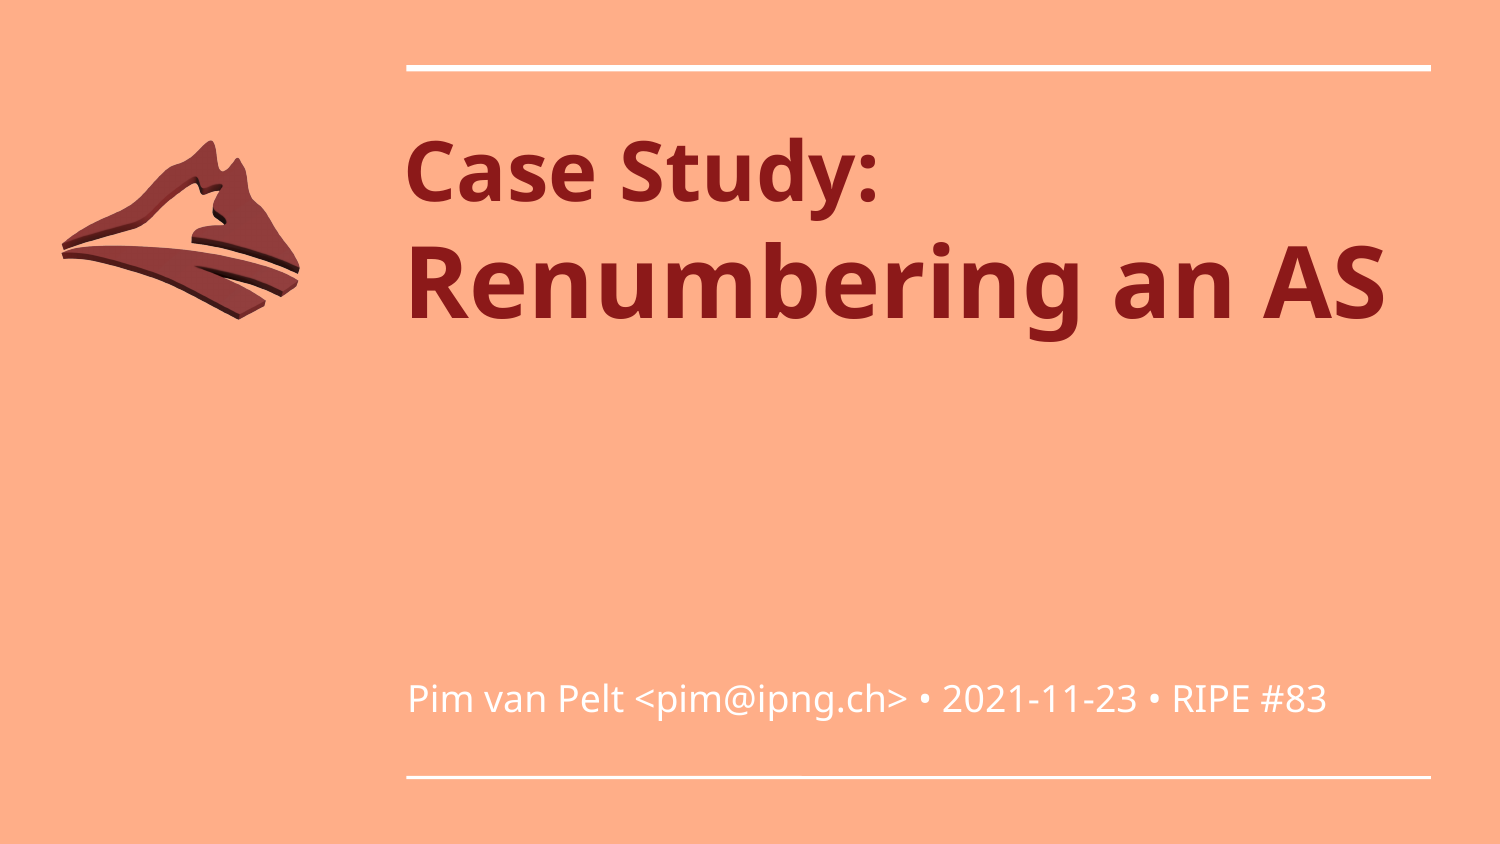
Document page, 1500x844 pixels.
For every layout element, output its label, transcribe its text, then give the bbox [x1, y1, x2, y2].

picture [61, 140, 300, 320]
title Case Study: Renumbering an AS [389, 103, 1428, 357]
subtitle Pim van Pelt <pim@ipng.ch> • 2021-11-23 • RIPE #83 [392, 531, 1431, 735]
